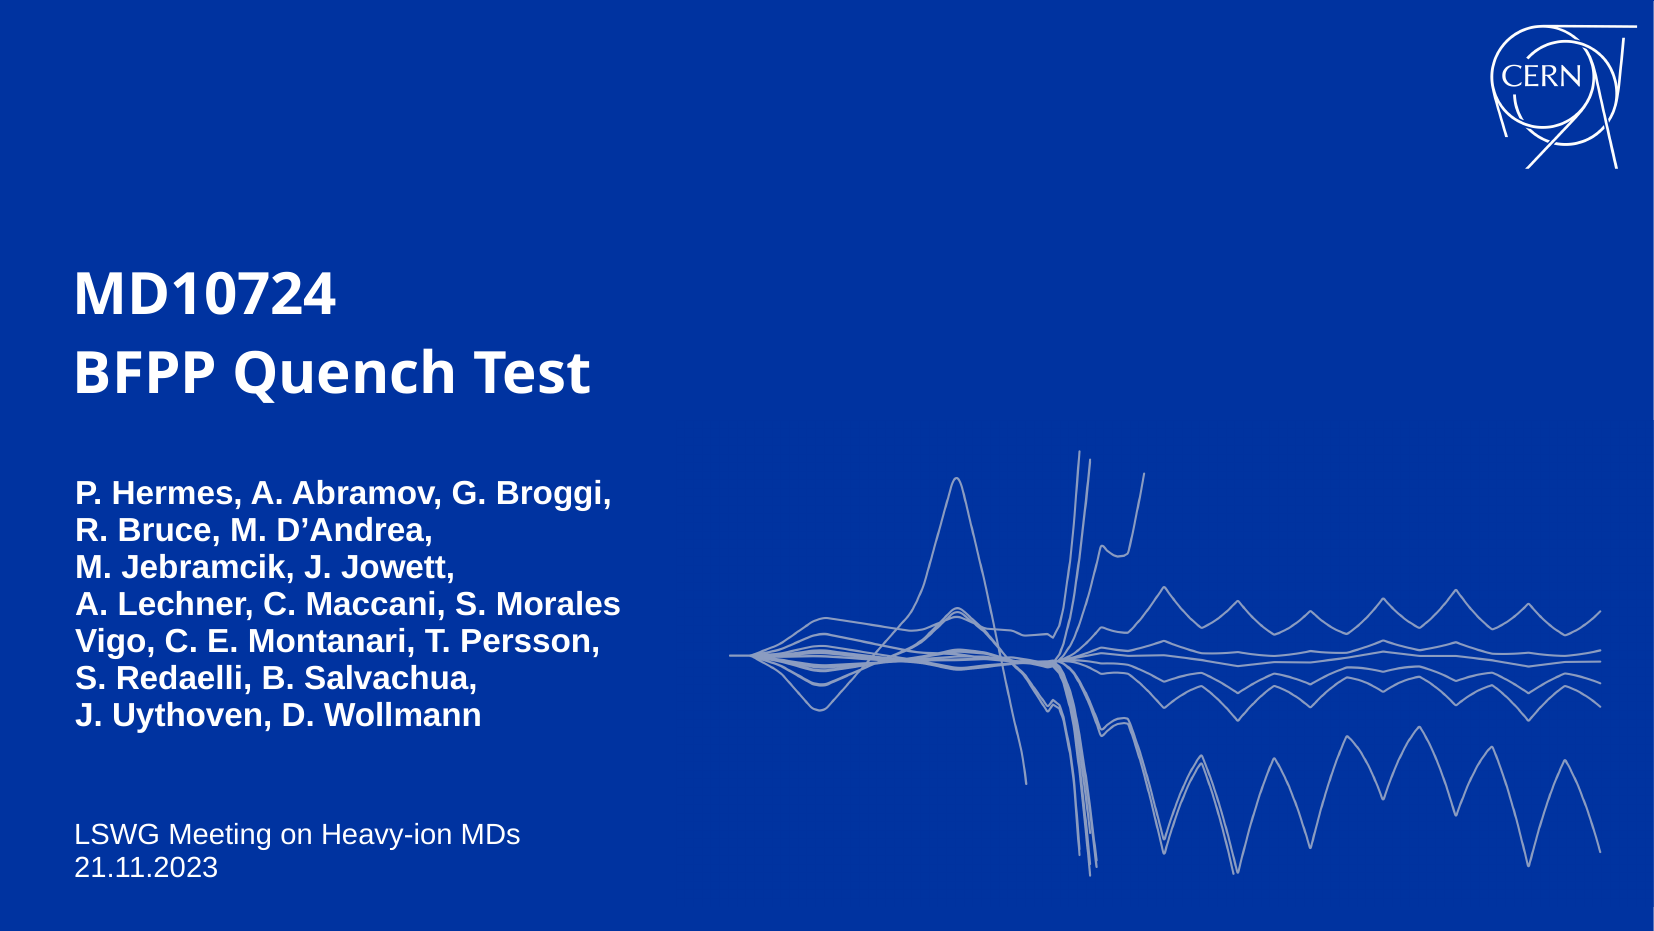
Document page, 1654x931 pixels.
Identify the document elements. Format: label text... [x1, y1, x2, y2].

picture [676, 420, 1654, 907]
title MD10724 BFPP Quench Test [72, 252, 1228, 448]
text_box LSWG Meeting on Heavy-ion MDs 21.11.2023 [59, 778, 836, 931]
text_box P. Hermes, A. Abramov, G. Broggi, R. Bruce, M. D’Andrea, M. Jebramcik, J. Jowett, A. Lechner, C. Maccani, S. Morales Vigo, C. E. Montanari, T. Persson, S. Redaelli, B. Salvachua, J. Uythoven, D. Wollmann [60, 467, 645, 778]
picture [1486, 20, 1643, 175]
